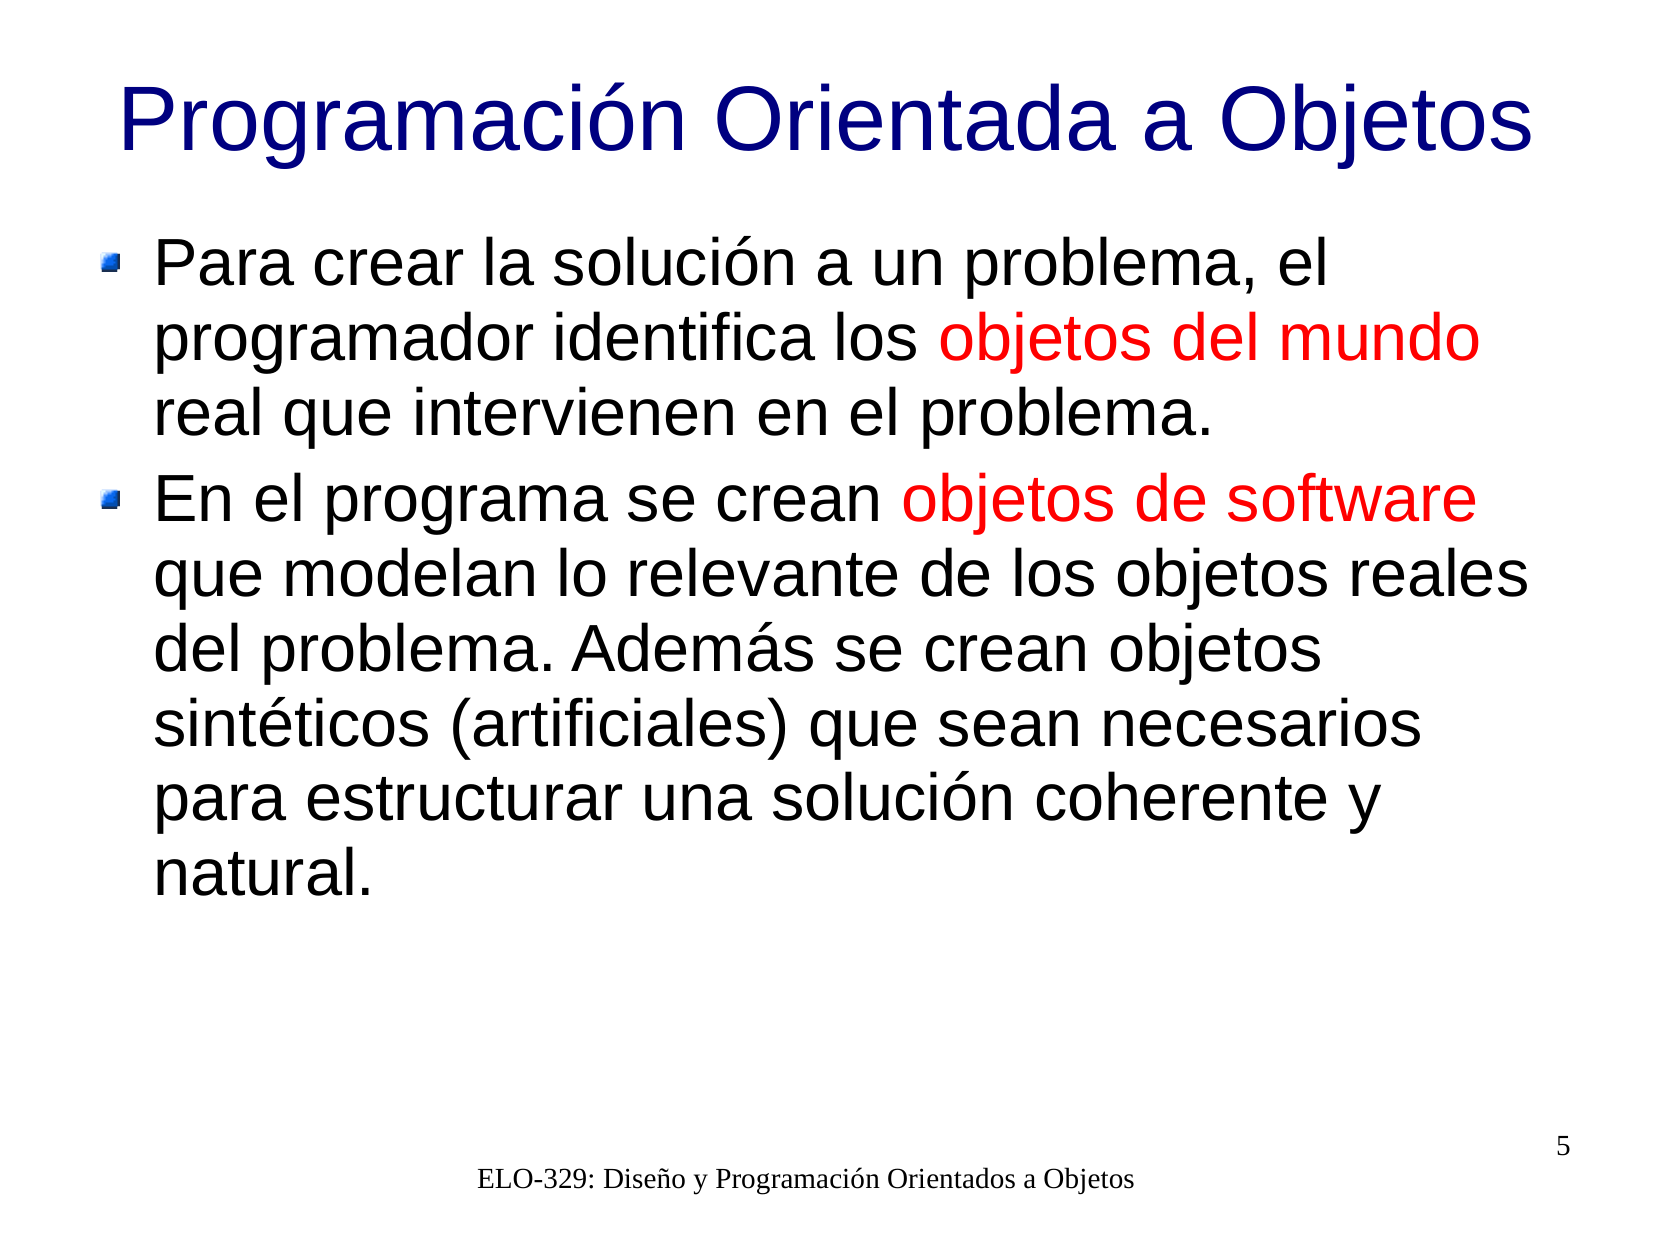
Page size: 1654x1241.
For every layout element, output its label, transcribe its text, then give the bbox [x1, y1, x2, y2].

list Para crear la solución a un problema, el programador identifica los objetos del mundo real que intervienen en el problema. En el programa se crean objetos de software que modelan lo relevante de los objetos reales del problema. Además se crean objetos sintéticos (artificiales) que sean necesarios para estructurar una solución coherente y natural. [82, 225, 1571, 1109]
title Programación Orientada a Objetos [82, 49, 1571, 188]
